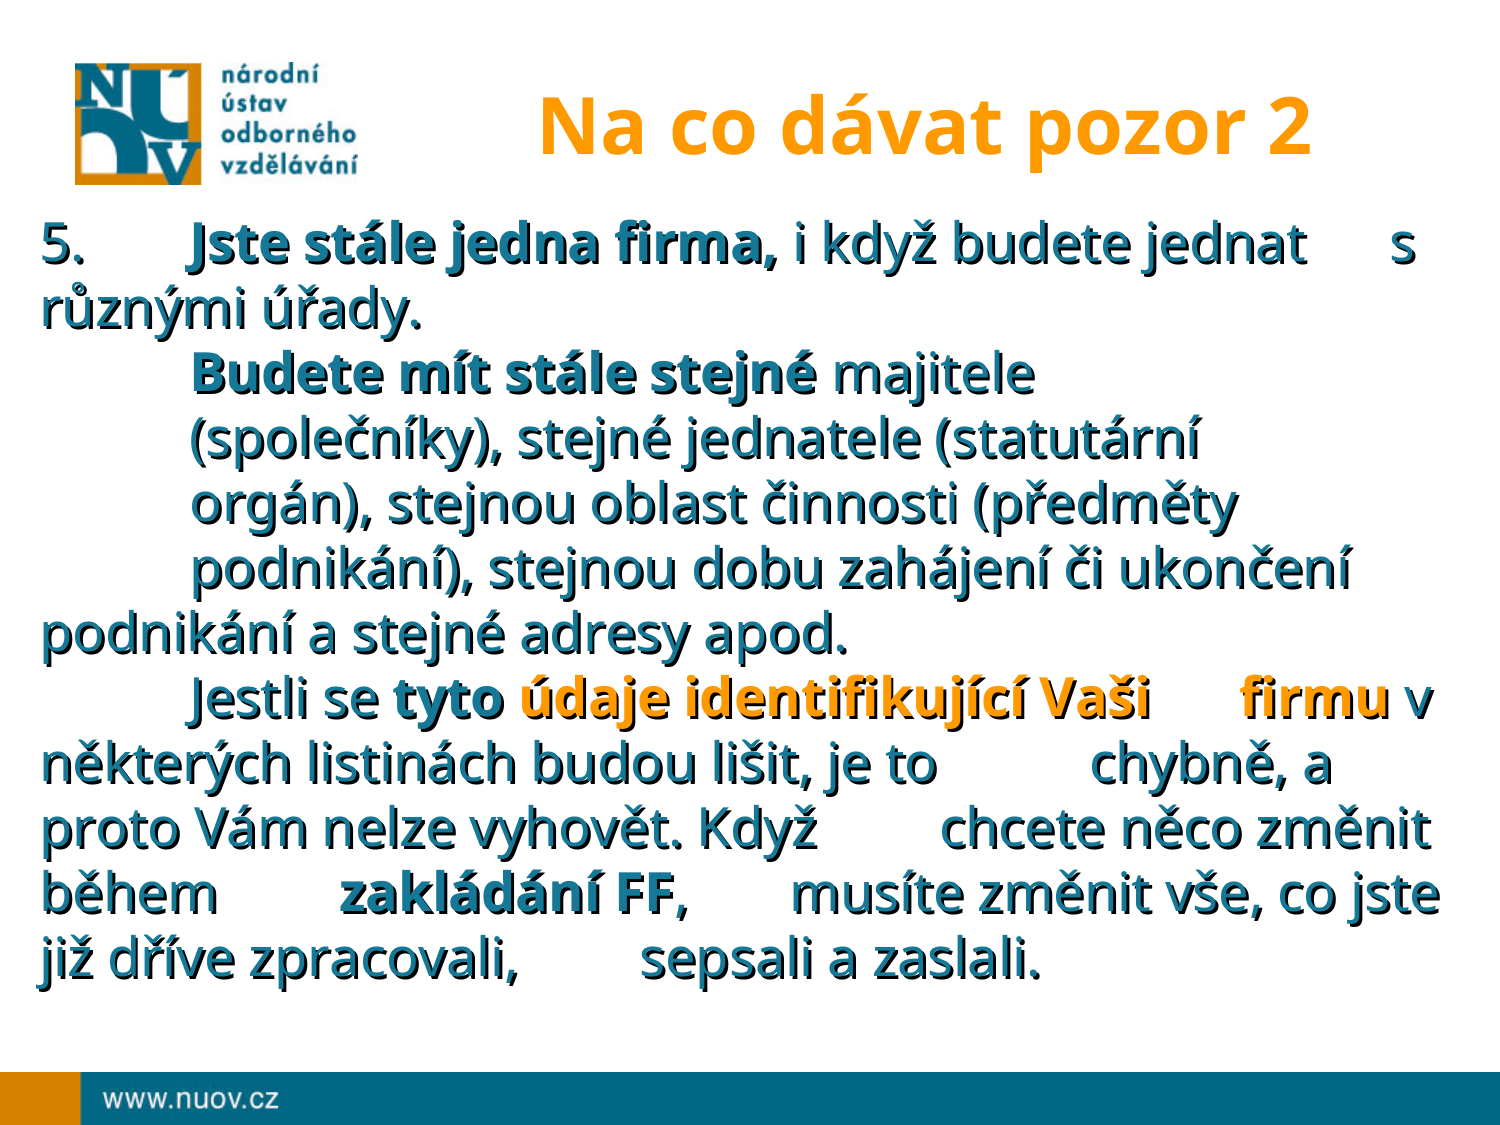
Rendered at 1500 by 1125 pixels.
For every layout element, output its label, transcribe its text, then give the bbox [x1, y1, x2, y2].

title Na co dávat pozor 2 [424, 45, 1425, 199]
text_box 5. Jste stále jedna firma, i když budete jednat s různými úřady. Budete mít stále stejné majitele (společníky), stejné jednatele (statutární orgán), stejnou oblast činnosti (předměty podnikání), stejnou dobu zahájení či ukončení podnikání a stejné adresy apod. Jestli se tyto údaje identifikující Vaši firmu v některých listinách budou lišit, je to chybně, a proto Vám nelze vyhovět. Když chcete něco změnit během zakládání FF, musíte změnit vše, co jste již dříve zpracovali, sepsali a zaslali. [24, 199, 1500, 995]
text_box [75, 62, 358, 185]
text_box [0, 1072, 1500, 1125]
